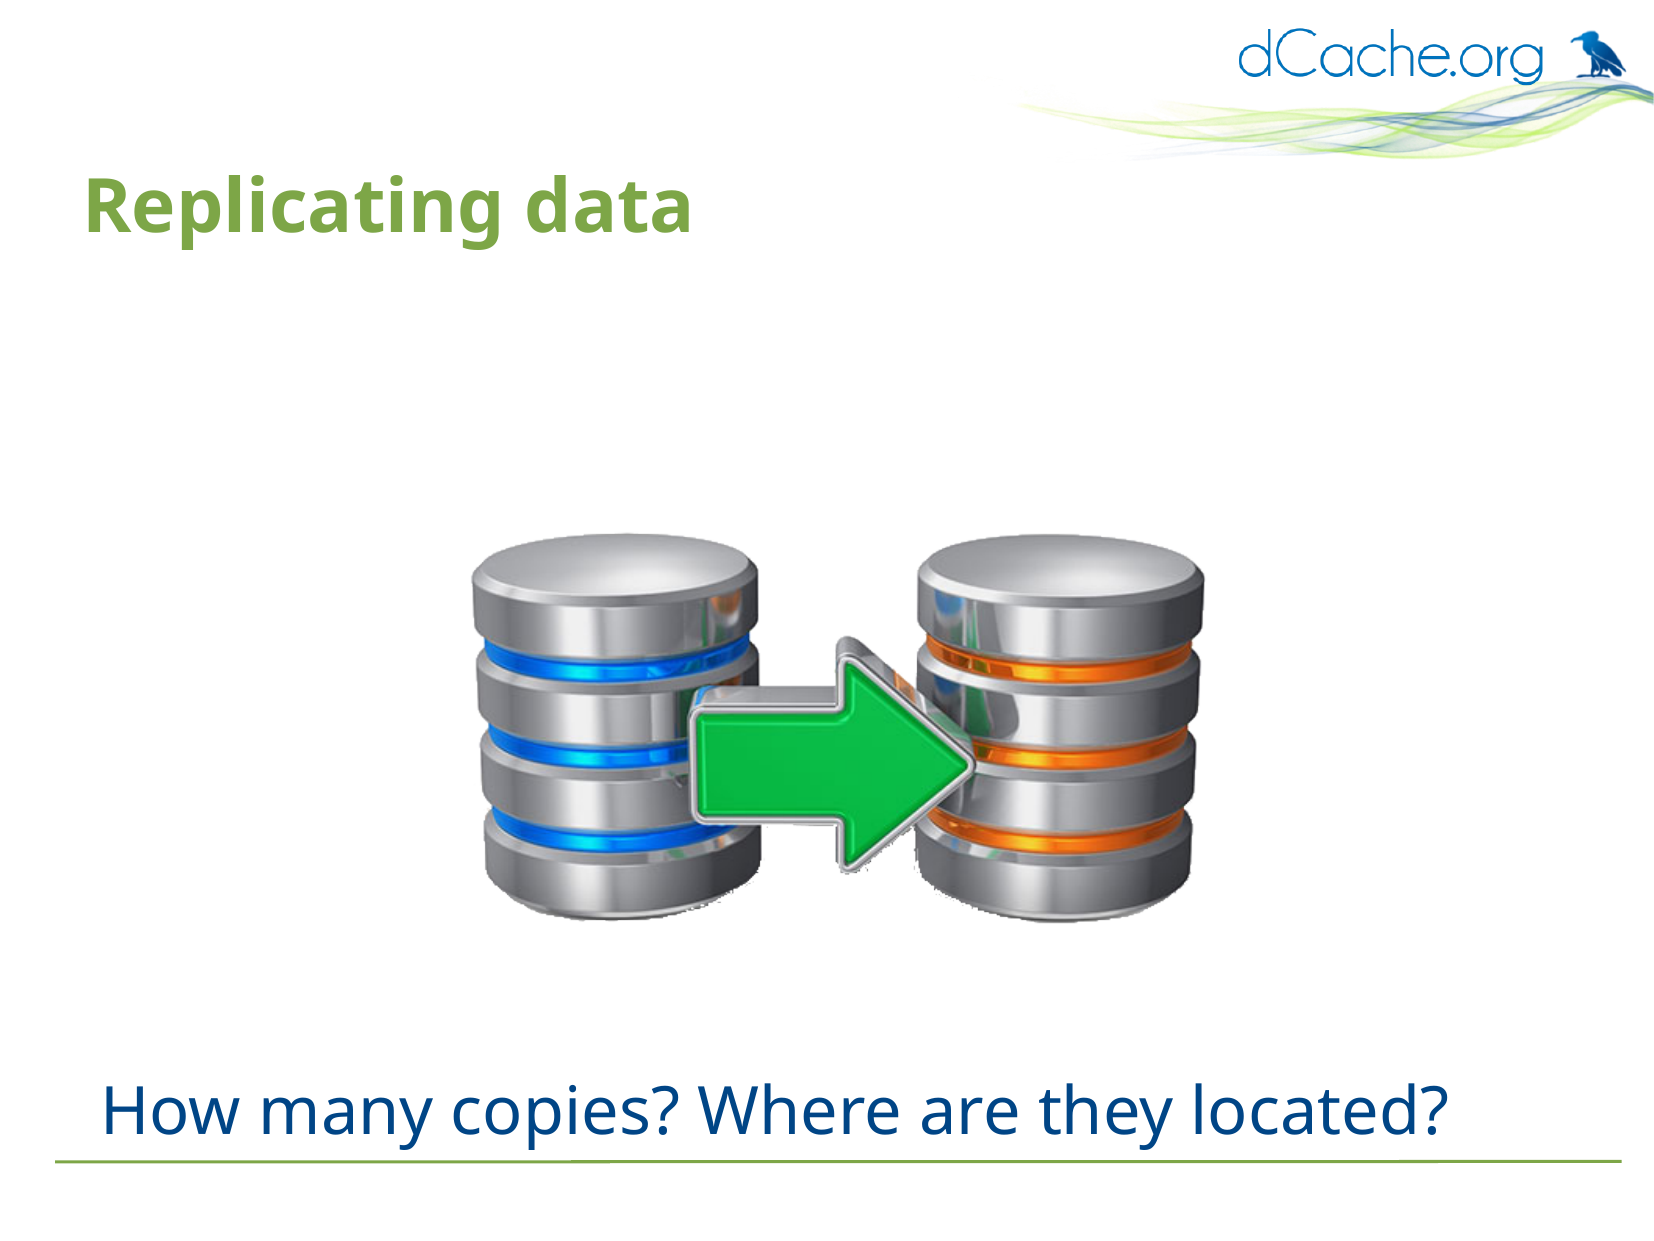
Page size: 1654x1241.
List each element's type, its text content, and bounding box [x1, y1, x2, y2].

list How many copies? Where are they located? [100, 1062, 1589, 1182]
picture [421, 523, 1233, 955]
picture [956, 16, 1654, 169]
title Replicating data [82, 155, 1605, 252]
